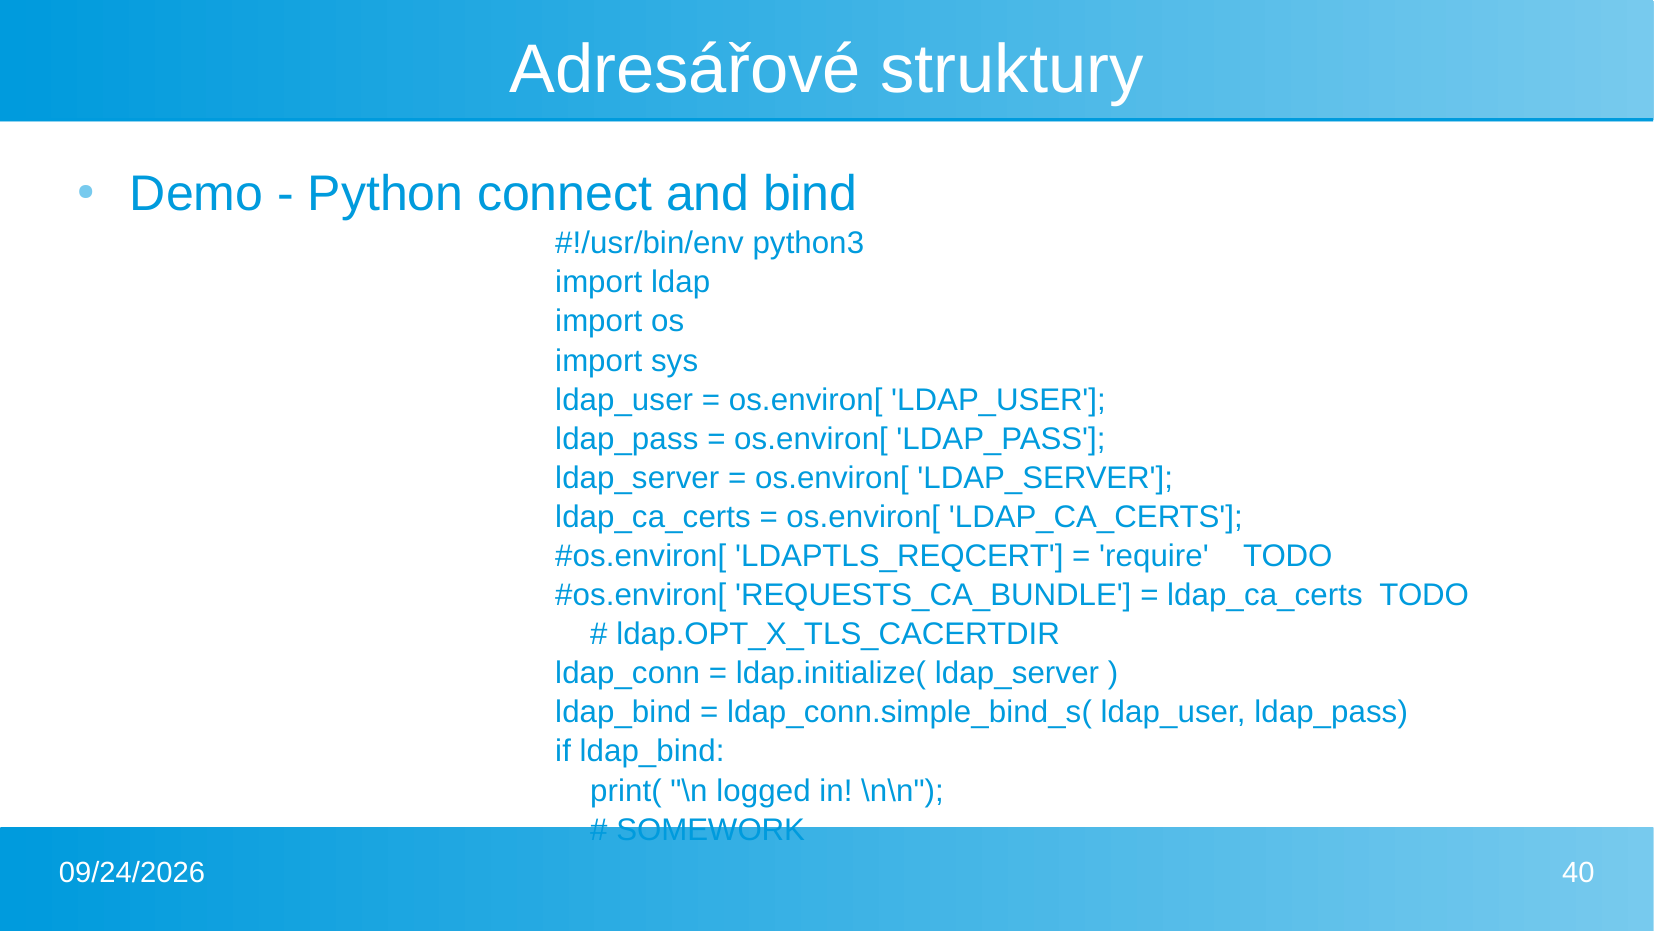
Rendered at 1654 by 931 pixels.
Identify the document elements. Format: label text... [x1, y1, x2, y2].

list Demo - Python connect and bind #!/usr/bin/env python3 import ldap import os import sys ldap_user = os.environ[ 'LDAP_USER']; ldap_pass = os.environ[ 'LDAP_PASS']; ldap_server = os.environ[ 'LDAP_SERVER']; ldap_ca_certs = os.environ[ 'LDAP_CA_CERTS']; #os.environ[ 'LDAPTLS_REQCERT'] = 'require' TODO #os.environ[ 'REQUESTS_CA_BUNDLE'] = ldap_ca_certs TODO # ldap.OPT_X_TLS_CACERTDIR ldap_conn = ldap.initialize( ldap_server ) ldap_bind = ldap_conn.simple_bind_s( ldap_user, ldap_pass) if ldap_bind: print( "\n logged in! \n\n"); # SOMEWORK [59, 165, 1595, 756]
title Adresářové struktury [59, 29, 1595, 108]
